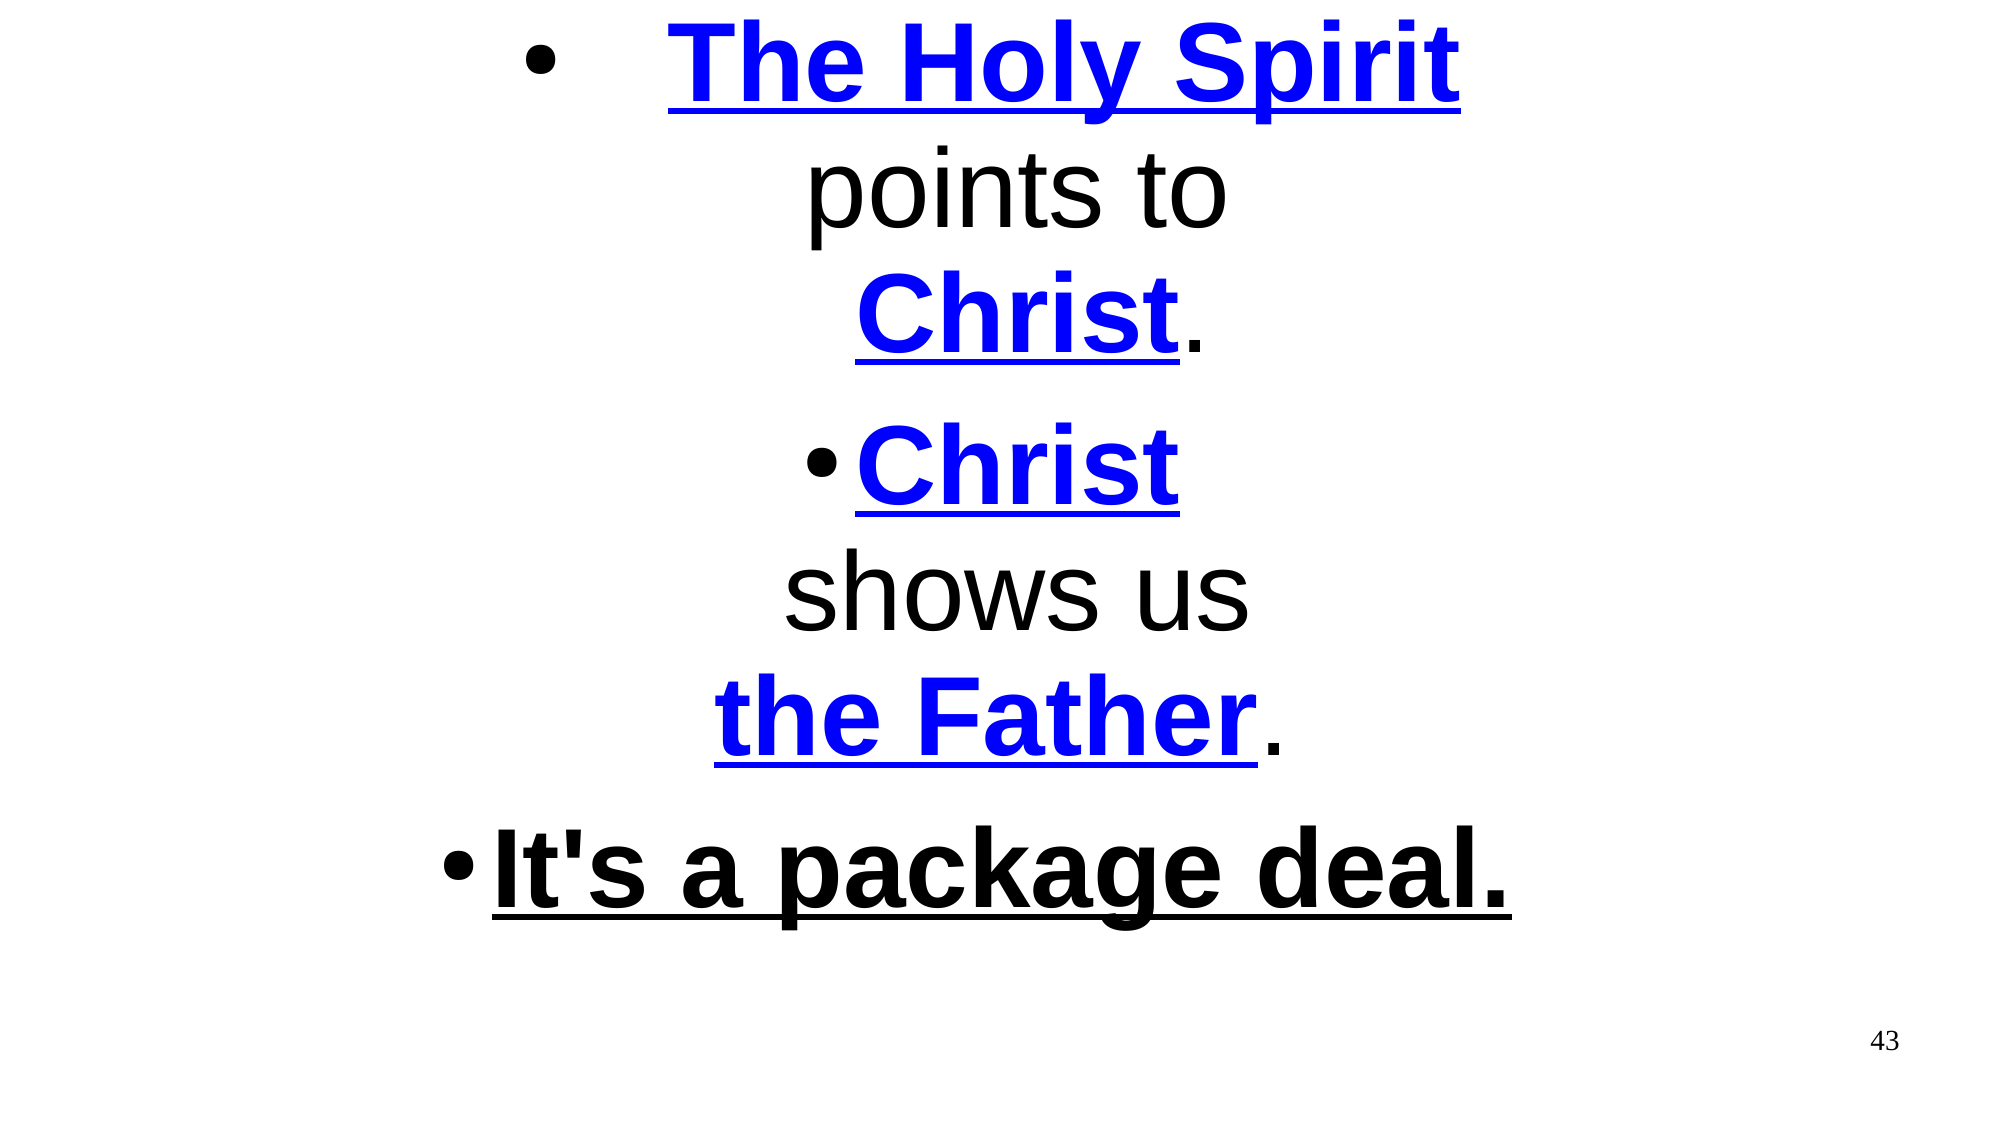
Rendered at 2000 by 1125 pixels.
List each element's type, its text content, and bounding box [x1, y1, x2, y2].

list The Holy Spirit points to Christ. Christ shows us the Father. It's a package deal. [0, 0, 1996, 1123]
